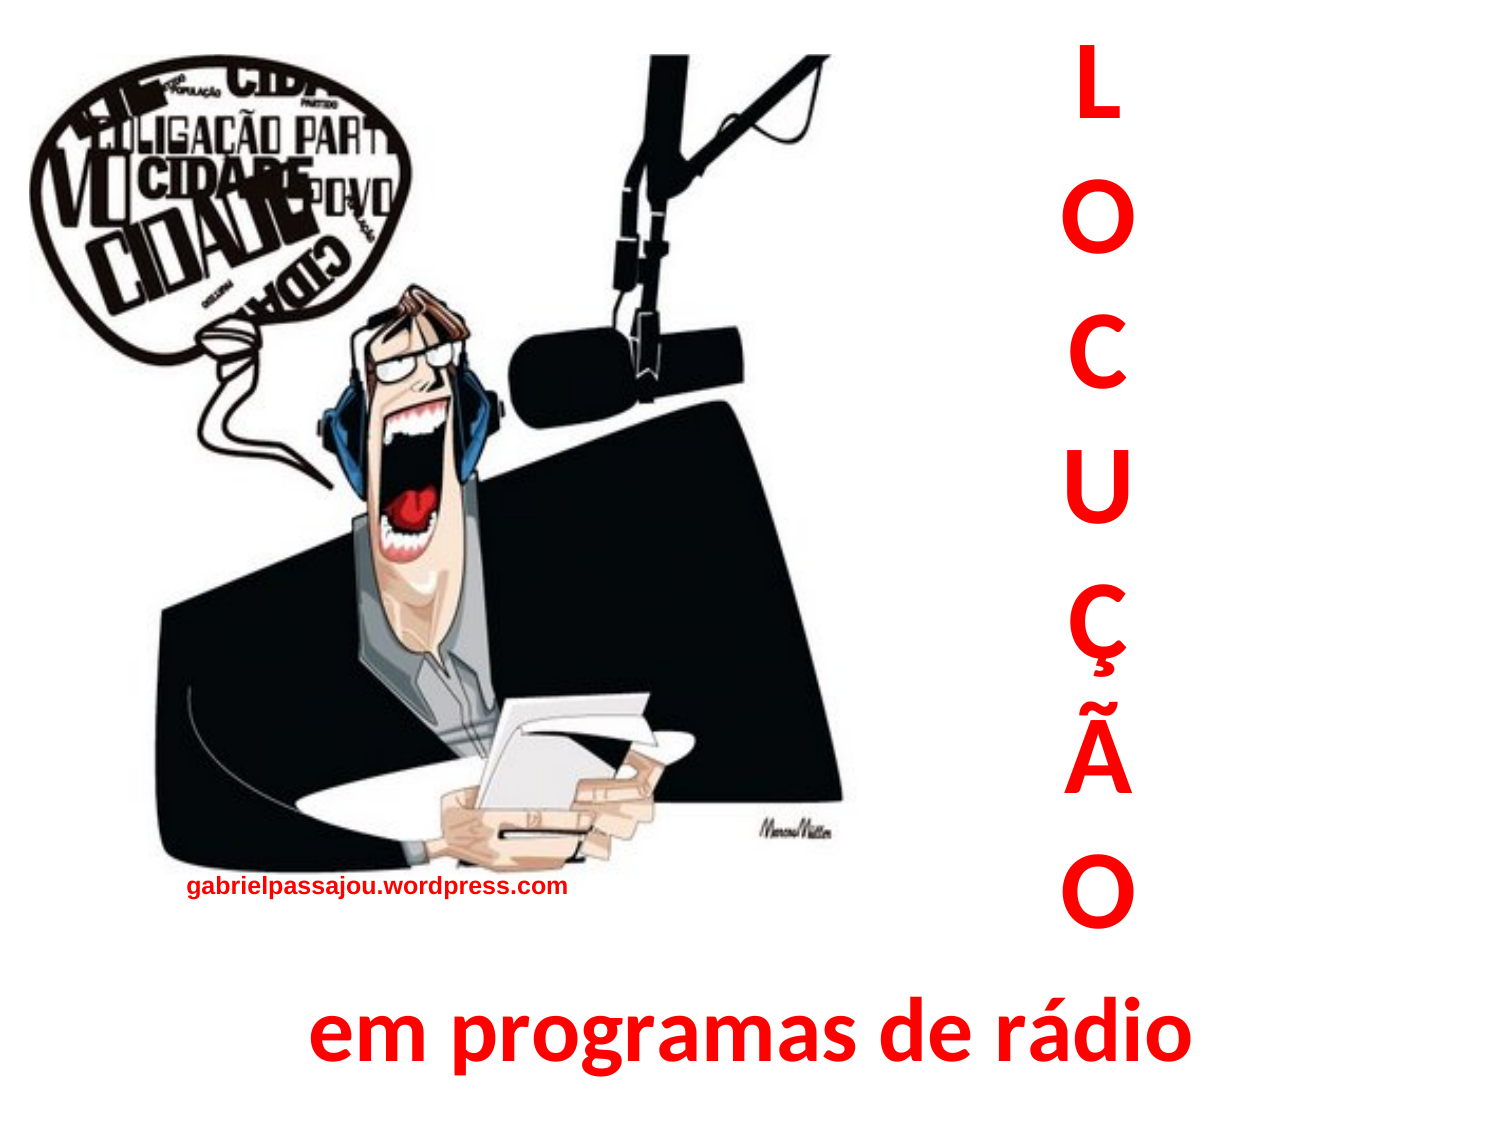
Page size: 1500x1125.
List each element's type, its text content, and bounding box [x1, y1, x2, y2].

text_box em programas de rádio [59, 962, 1423, 1125]
picture [29, 54, 874, 904]
text_box L O C U Ç Ã O [460, 0, 1500, 862]
text_box gabrielpassajou.wordpress.com [171, 862, 1500, 1121]
